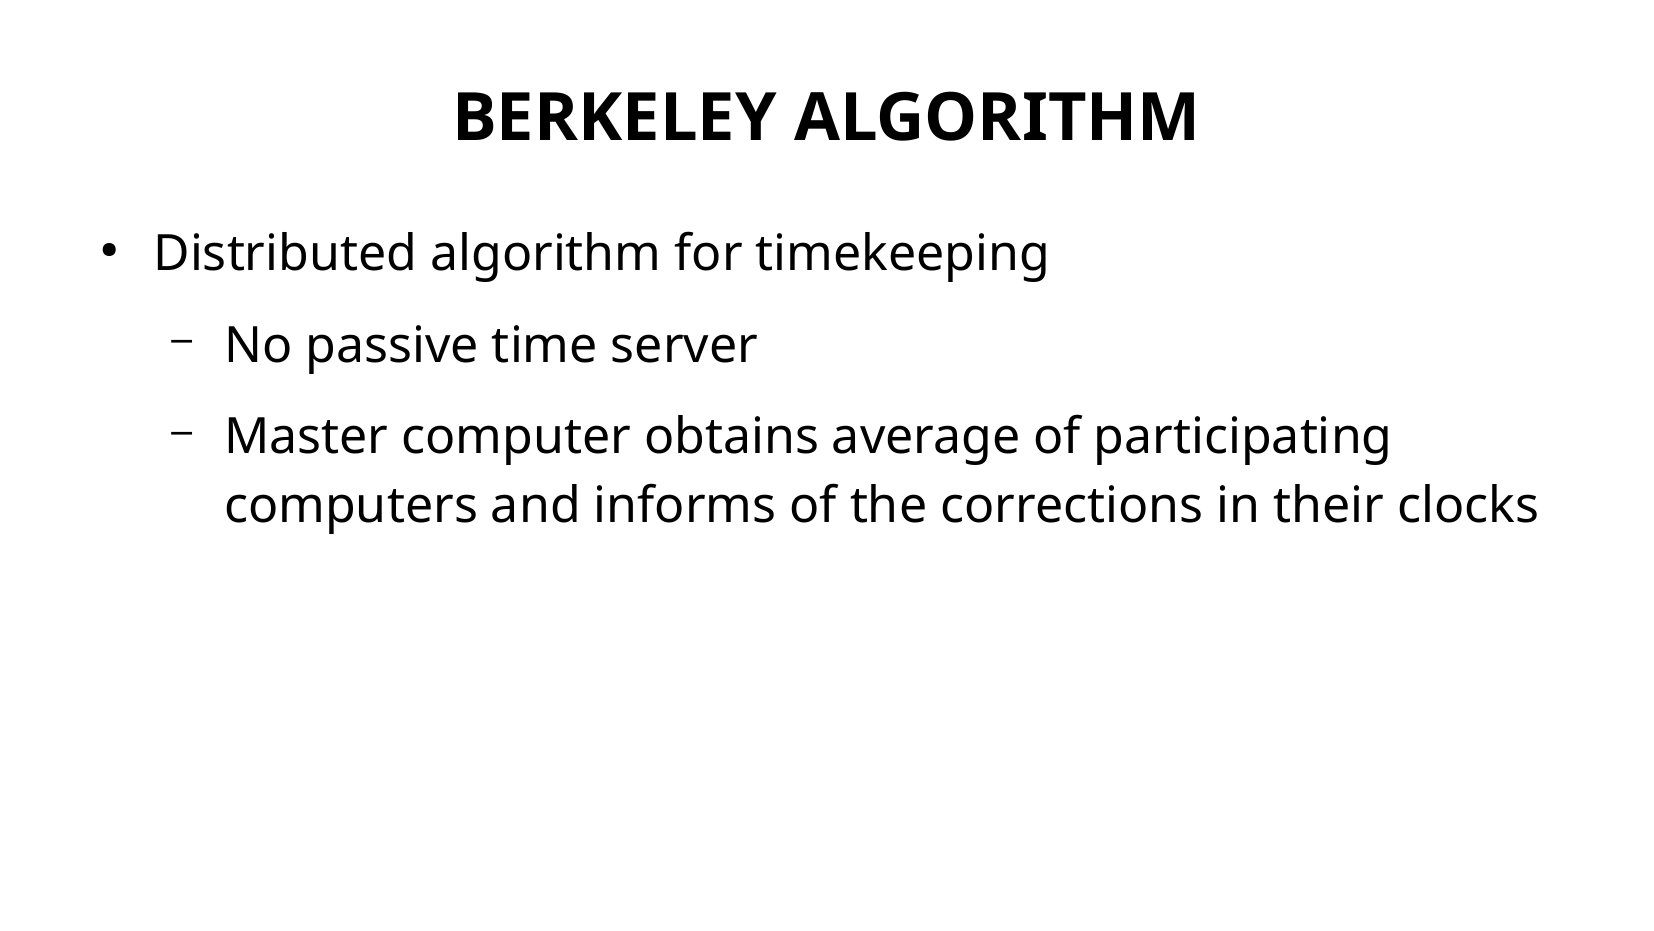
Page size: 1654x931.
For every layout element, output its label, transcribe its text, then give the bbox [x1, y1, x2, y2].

title BERKELEY ALGORITHM [82, 36, 1571, 193]
list Distributed algorithm for timekeeping No passive time server Master computer obtains average of participating computers and informs of the corrections in their clocks [82, 217, 1571, 757]
